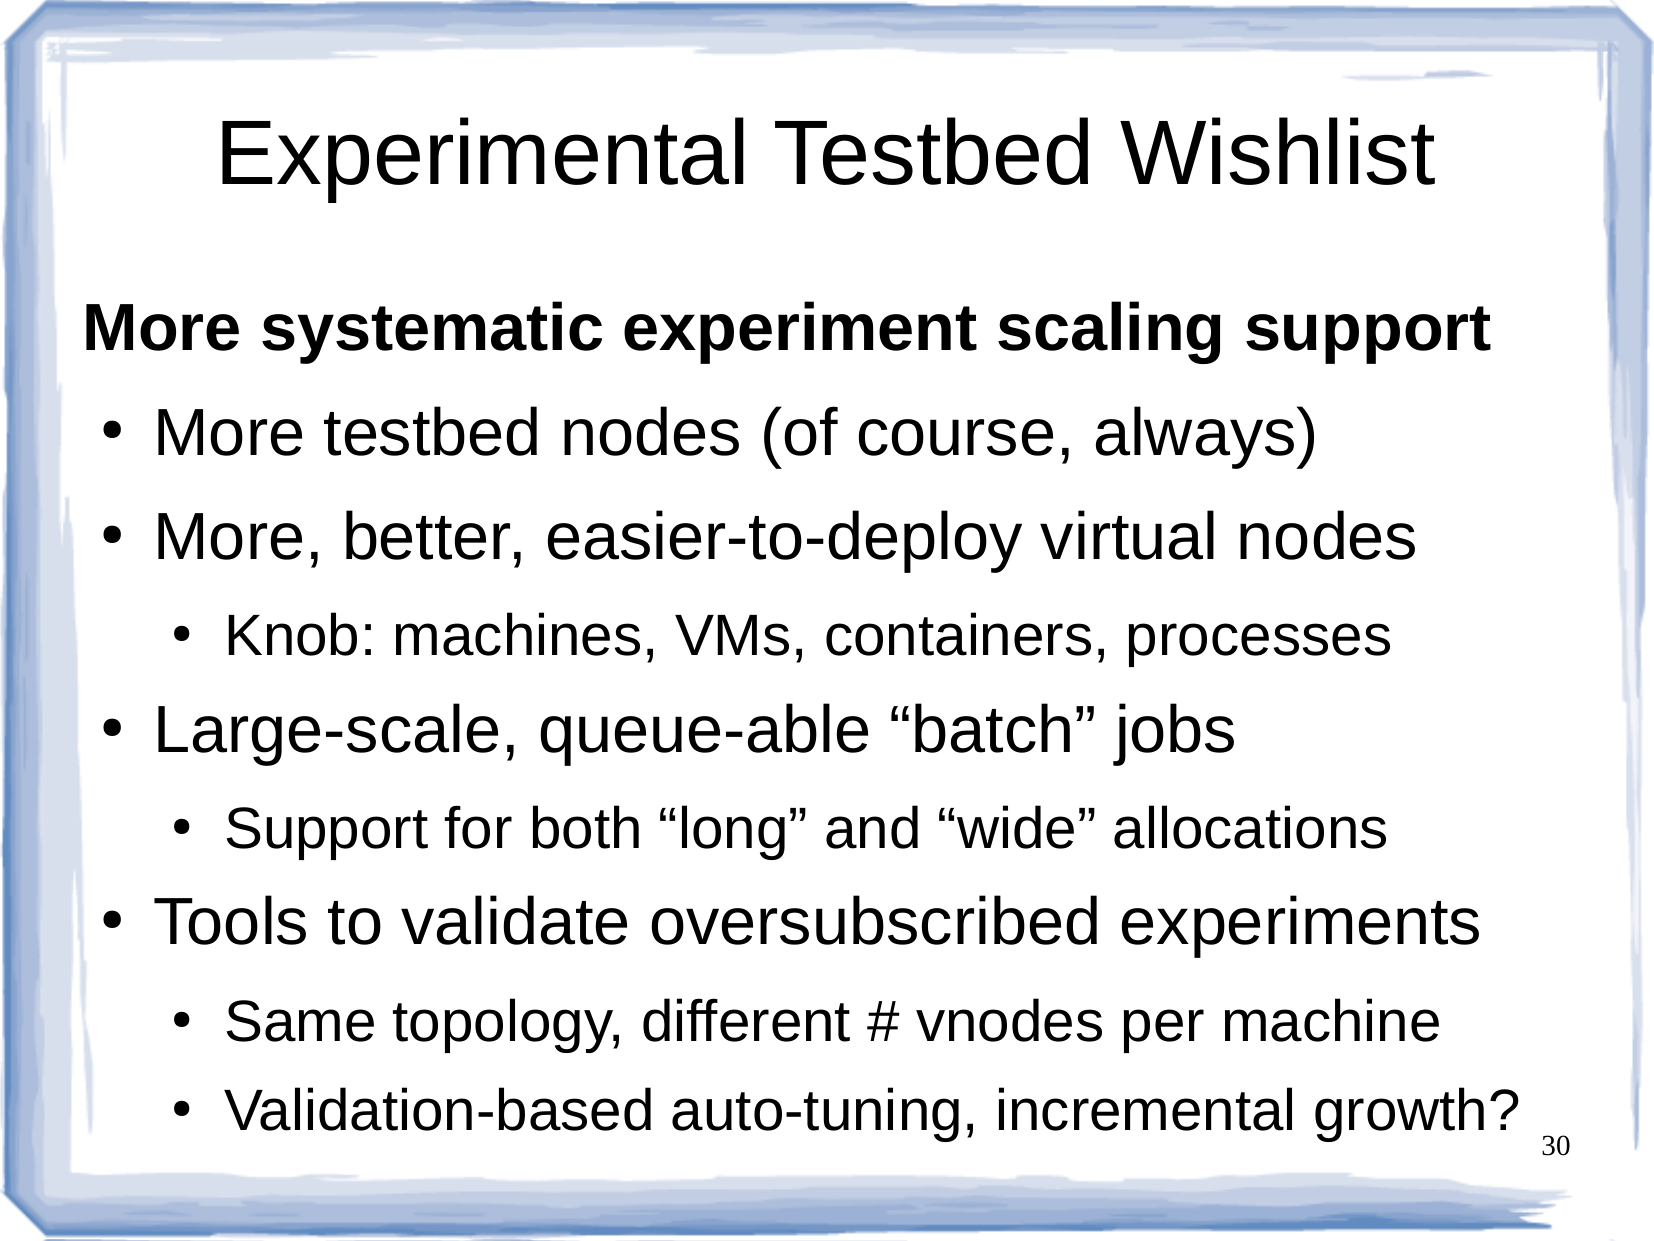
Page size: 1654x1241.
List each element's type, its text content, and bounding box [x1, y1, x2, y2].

title Experimental Testbed Wishlist [82, 49, 1571, 257]
picture [0, 0, 1654, 1241]
list More systematic experiment scaling support More testbed nodes (of course, always) More, better, easier-to-deploy virtual nodes Knob: machines, VMs, containers, processes Large-scale, queue-able “batch” jobs Support for both “long” and “wide” allocations Tools to validate oversubscribed experiments Same topology, different # vnodes per machine Validation-based auto-tuning, incremental growth? [82, 290, 1571, 1140]
